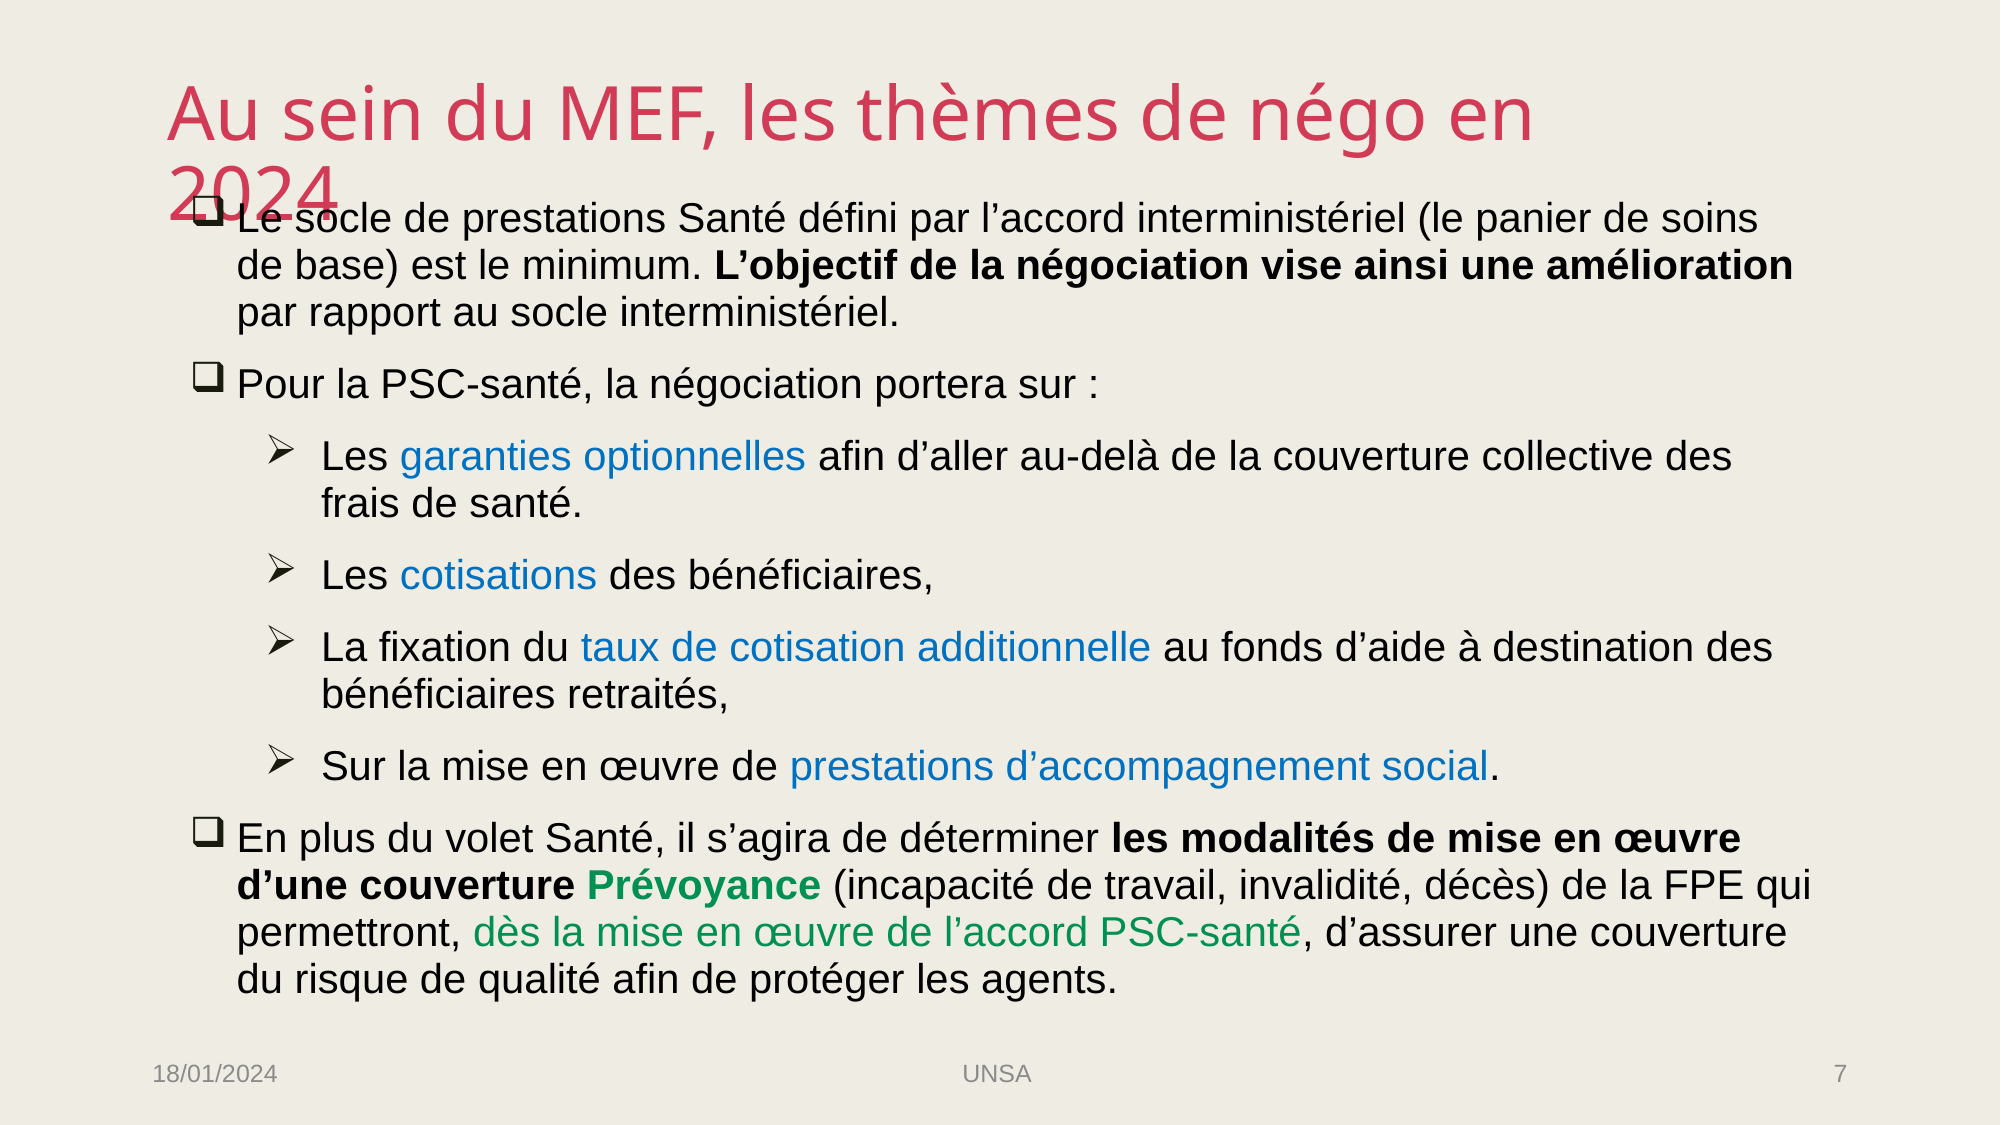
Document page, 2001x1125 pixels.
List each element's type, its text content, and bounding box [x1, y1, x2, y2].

footer UNSA [662, 1042, 1338, 1103]
text_box Au sein du MEF, les thèmes de négo en 2024 [152, 69, 1728, 188]
slide_number <numéro> [1412, 1042, 1863, 1103]
slide_number 18/01/2024 [137, 1042, 588, 1103]
text_box Le socle de prestations Santé défini par l’accord interministériel (le panier de soins de base) est le minimum. L’objectif de la négociation vise ainsi une amélioration par rapport au socle interministériel. Pour la PSC-santé, la négociation portera sur : Les garanties optionnelles afin d’aller au-delà de la couverture collective des frais de santé. Les cotisations des bénéficiaires, La fixation du taux de cotisation additionnelle au fonds d’aide à destination des bénéficiaires retraités, Sur la mise en œuvre de prestations d’accompagnement social. En plus du volet Santé, il s’agira de déterminer les modalités de mise en œuvre d’une couverture Prévoyance (incapacité de travail, invalidité, décès) de la FPE qui permettront, dès la mise en œuvre de l’accord PSC-santé, d’assurer une couverture du risque de qualité afin de protéger les agents. [174, 187, 1828, 1024]
